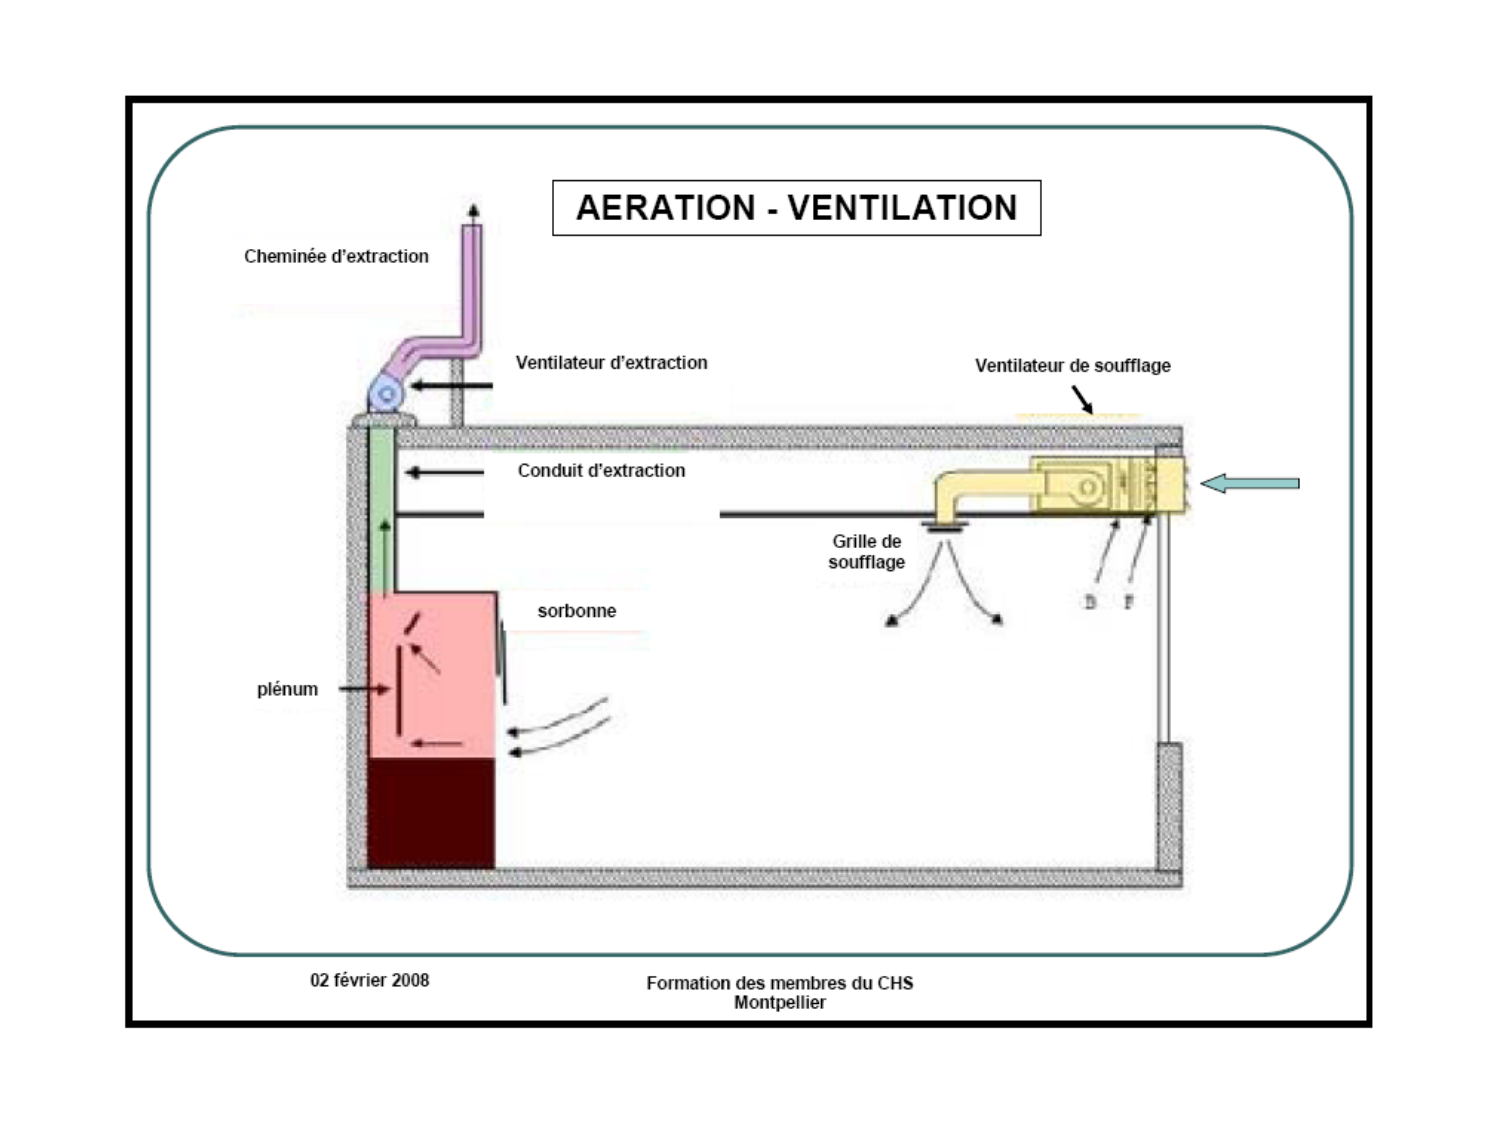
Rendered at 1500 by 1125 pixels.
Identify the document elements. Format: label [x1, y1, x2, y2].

picture [118, 90, 1382, 1035]
